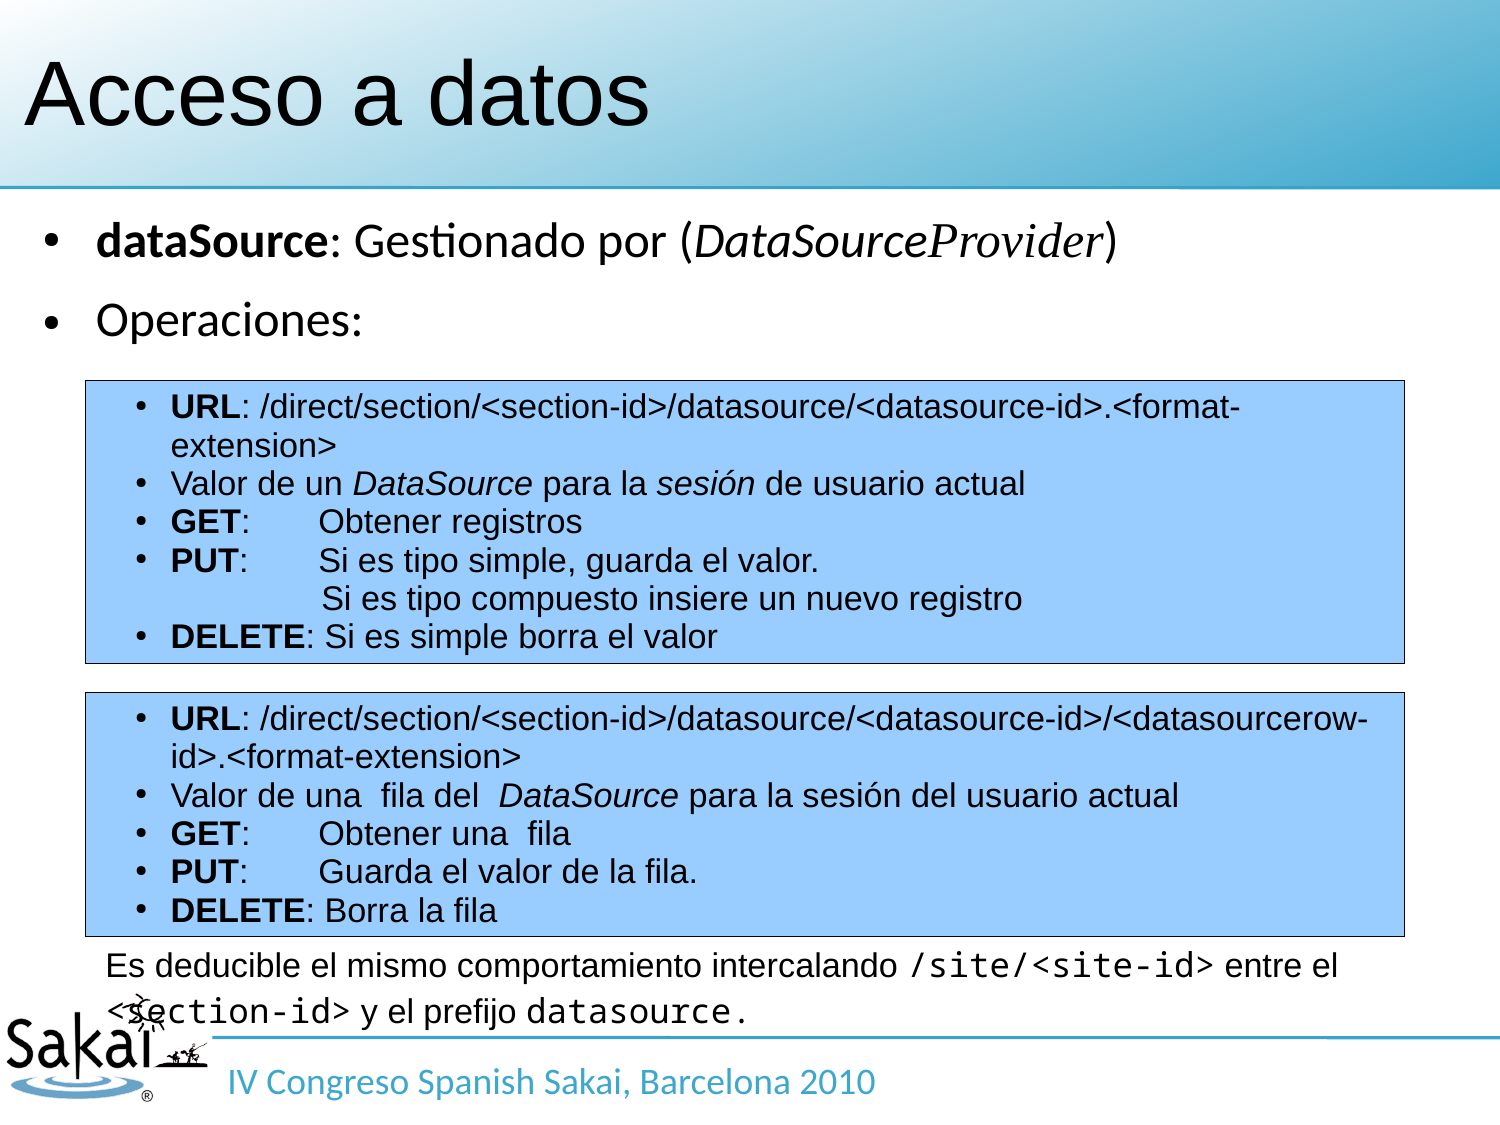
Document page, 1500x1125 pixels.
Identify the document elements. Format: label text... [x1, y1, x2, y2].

text_box Es deducible el mismo comportamiento intercalando /site/<site-id> entre el <section-id> y el prefijo datasource. [90, 933, 1408, 1030]
title Acceso a datos [24, 24, 1475, 163]
text_box URL: /direct/section/<section-id>/datasource/<datasource-id>/<datasourcerow-id>.<format-extension> Valor de una fila del DataSource para la sesión del usuario actual GET: Obtener una fila PUT: Guarda el valor de la fila. DELETE: Borra la fila [85, 692, 1405, 937]
text_box URL: /direct/section/<section-id>/datasource/<datasource-id>.<format-extension> Valor de un DataSource para la sesión de usuario actual GET: Obtener registros PUT: Si es tipo simple, guarda el valor. Si es tipo compuesto insiere un nuevo registro DELETE: Si es simple borra el valor [85, 380, 1405, 664]
list dataSource: Gestionado por (DataSourceProvider) Operaciones: [24, 212, 1475, 1025]
picture [0, 955, 213, 1125]
